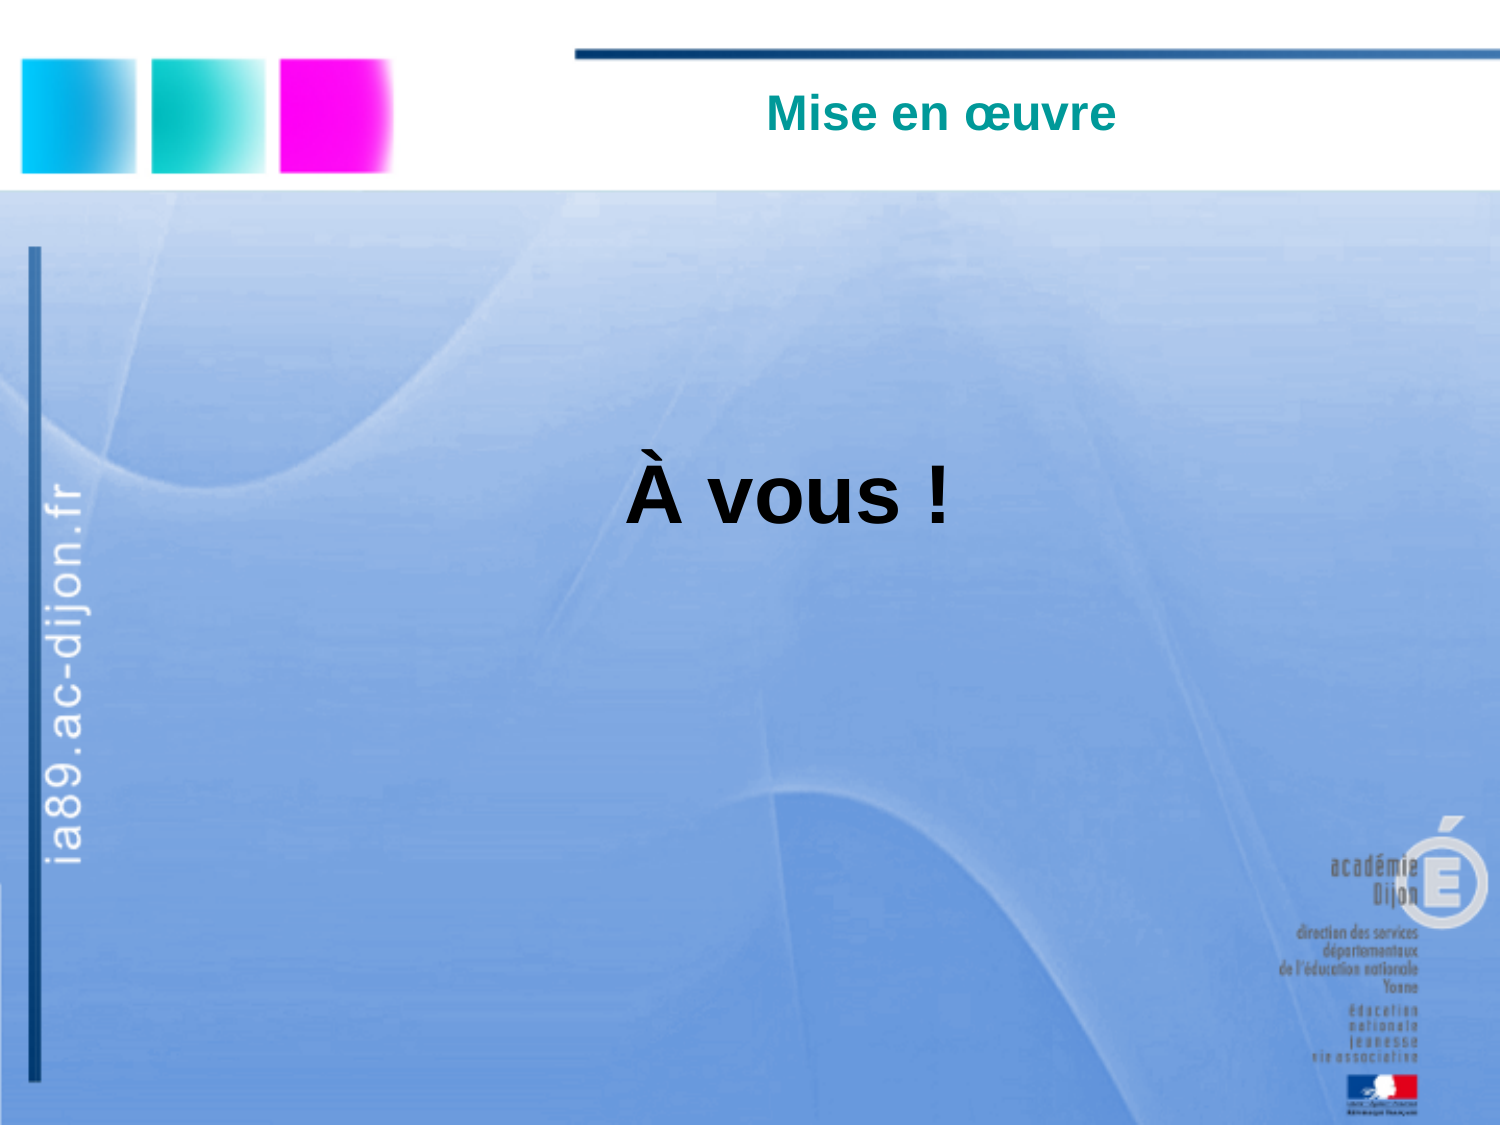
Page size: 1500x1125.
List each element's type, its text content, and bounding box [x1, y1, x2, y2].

title Mise en œuvre [425, 42, 1459, 185]
list À vous ! [118, 236, 1421, 905]
picture [0, 0, 1500, 1125]
